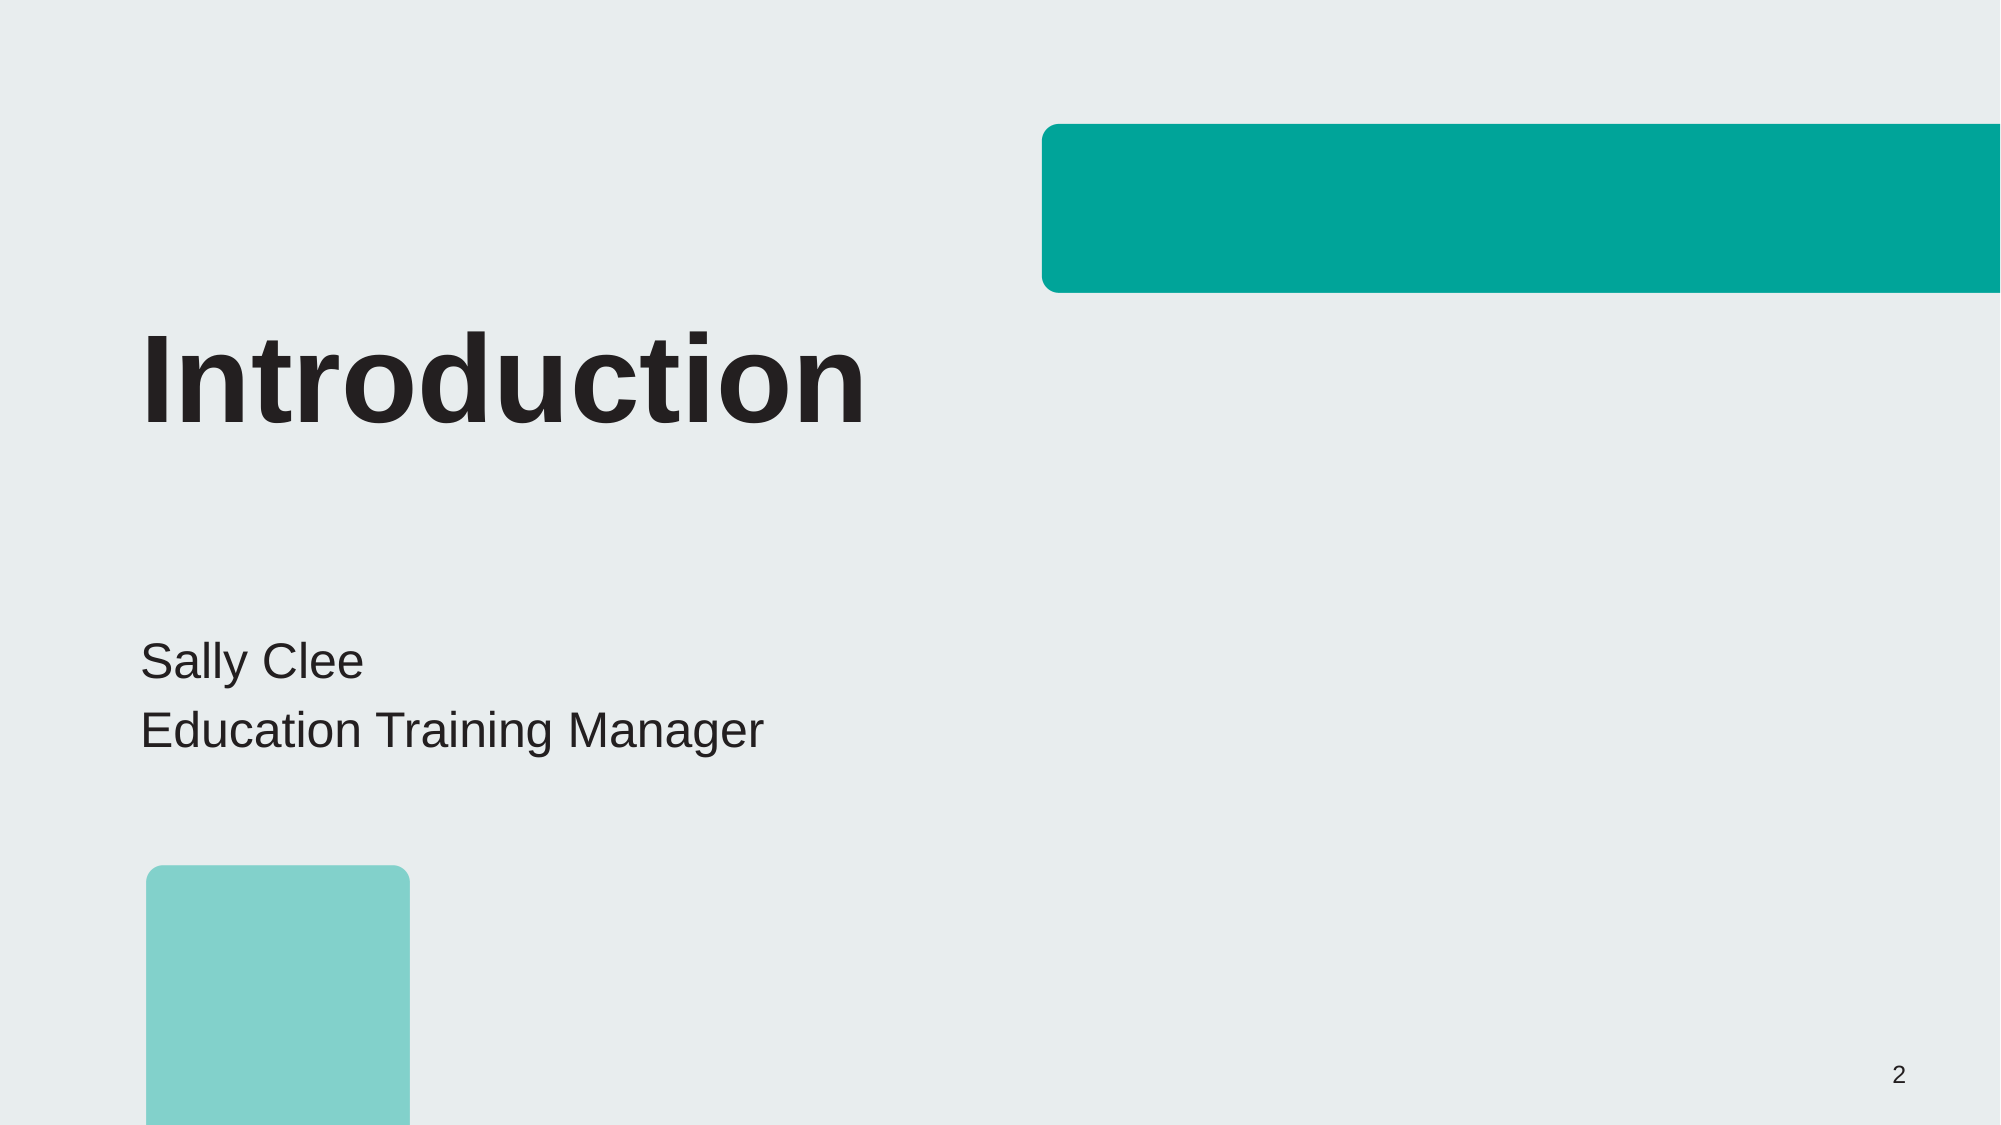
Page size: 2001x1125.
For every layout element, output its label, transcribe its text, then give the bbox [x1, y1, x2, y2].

list Introduction [140, 314, 1073, 572]
list Sally Clee Education Training Manager [140, 640, 779, 788]
